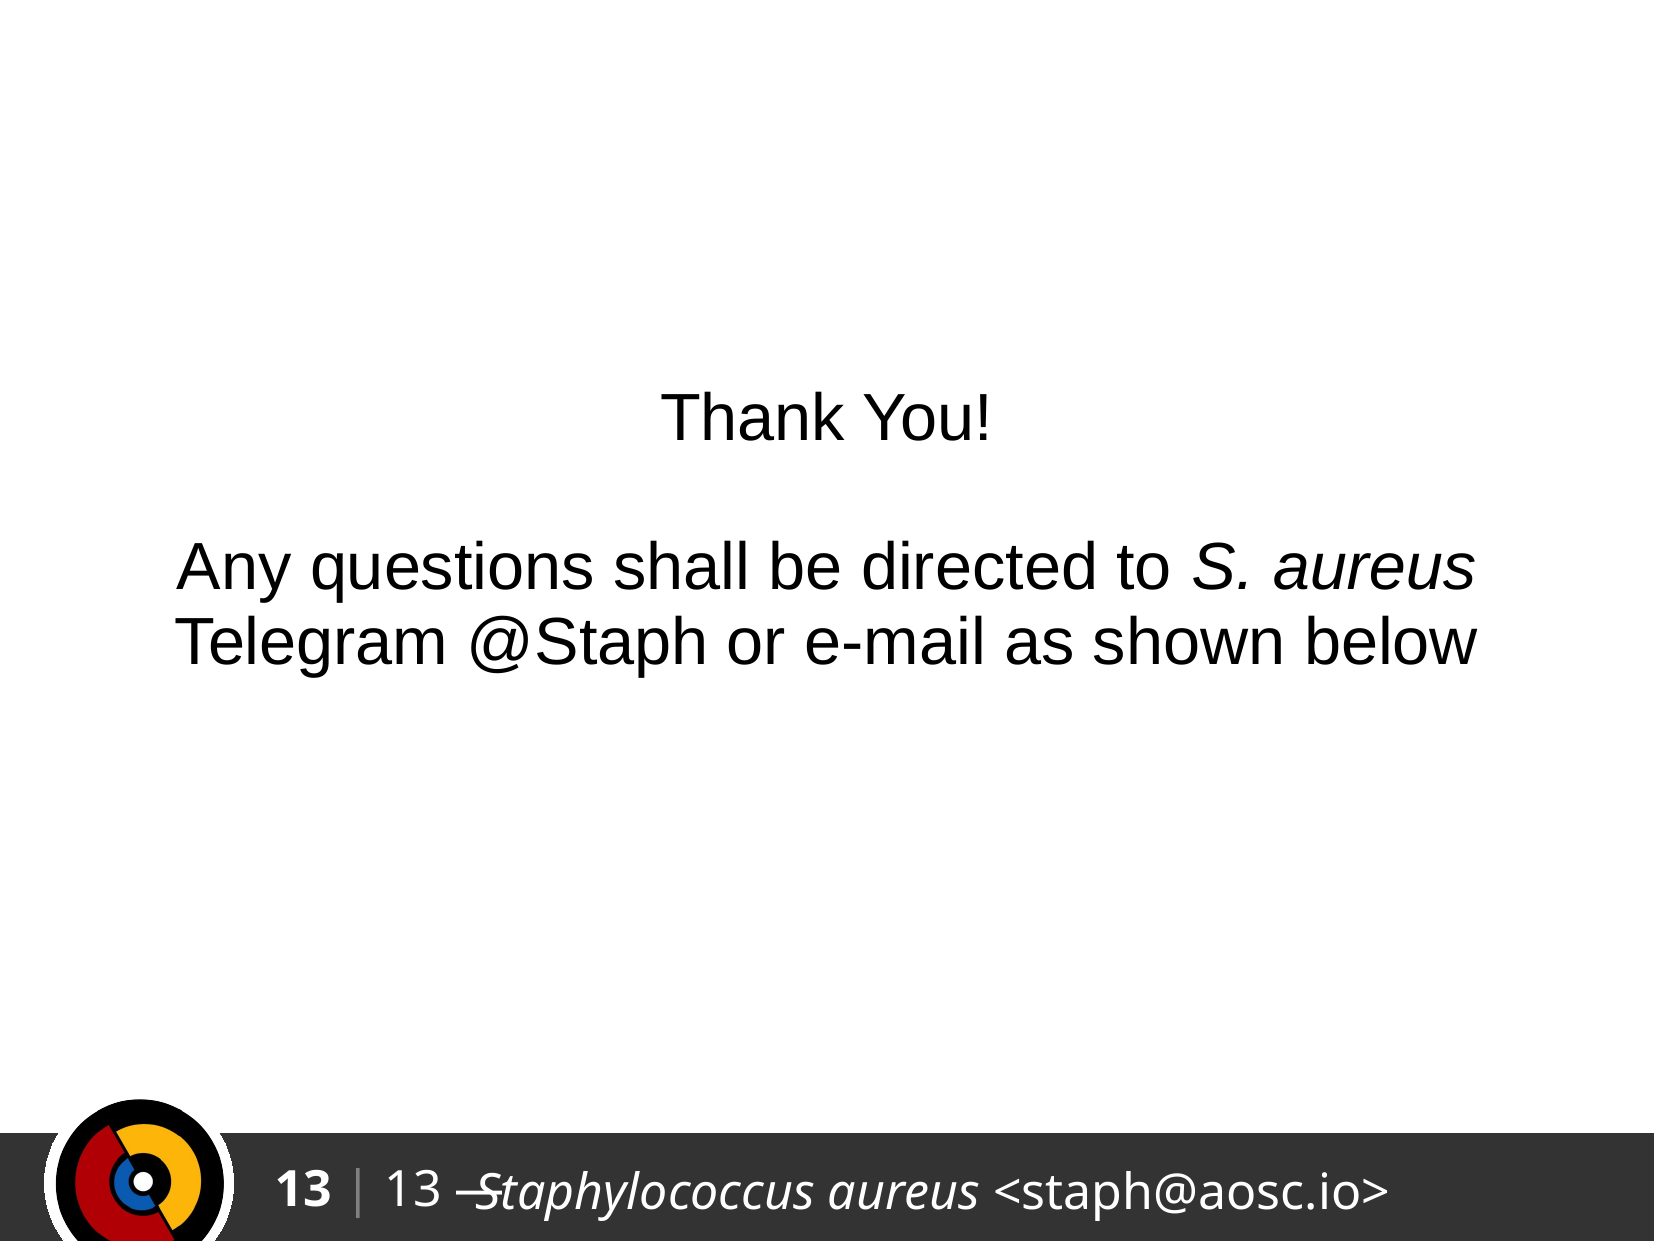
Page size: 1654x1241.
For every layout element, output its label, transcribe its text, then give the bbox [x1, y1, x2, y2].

subtitle Thank You! Any questions shall be directed to S. aureus Telegram @Staph or e-mail as shown below [82, 49, 1571, 1010]
picture [20, 1064, 259, 1241]
